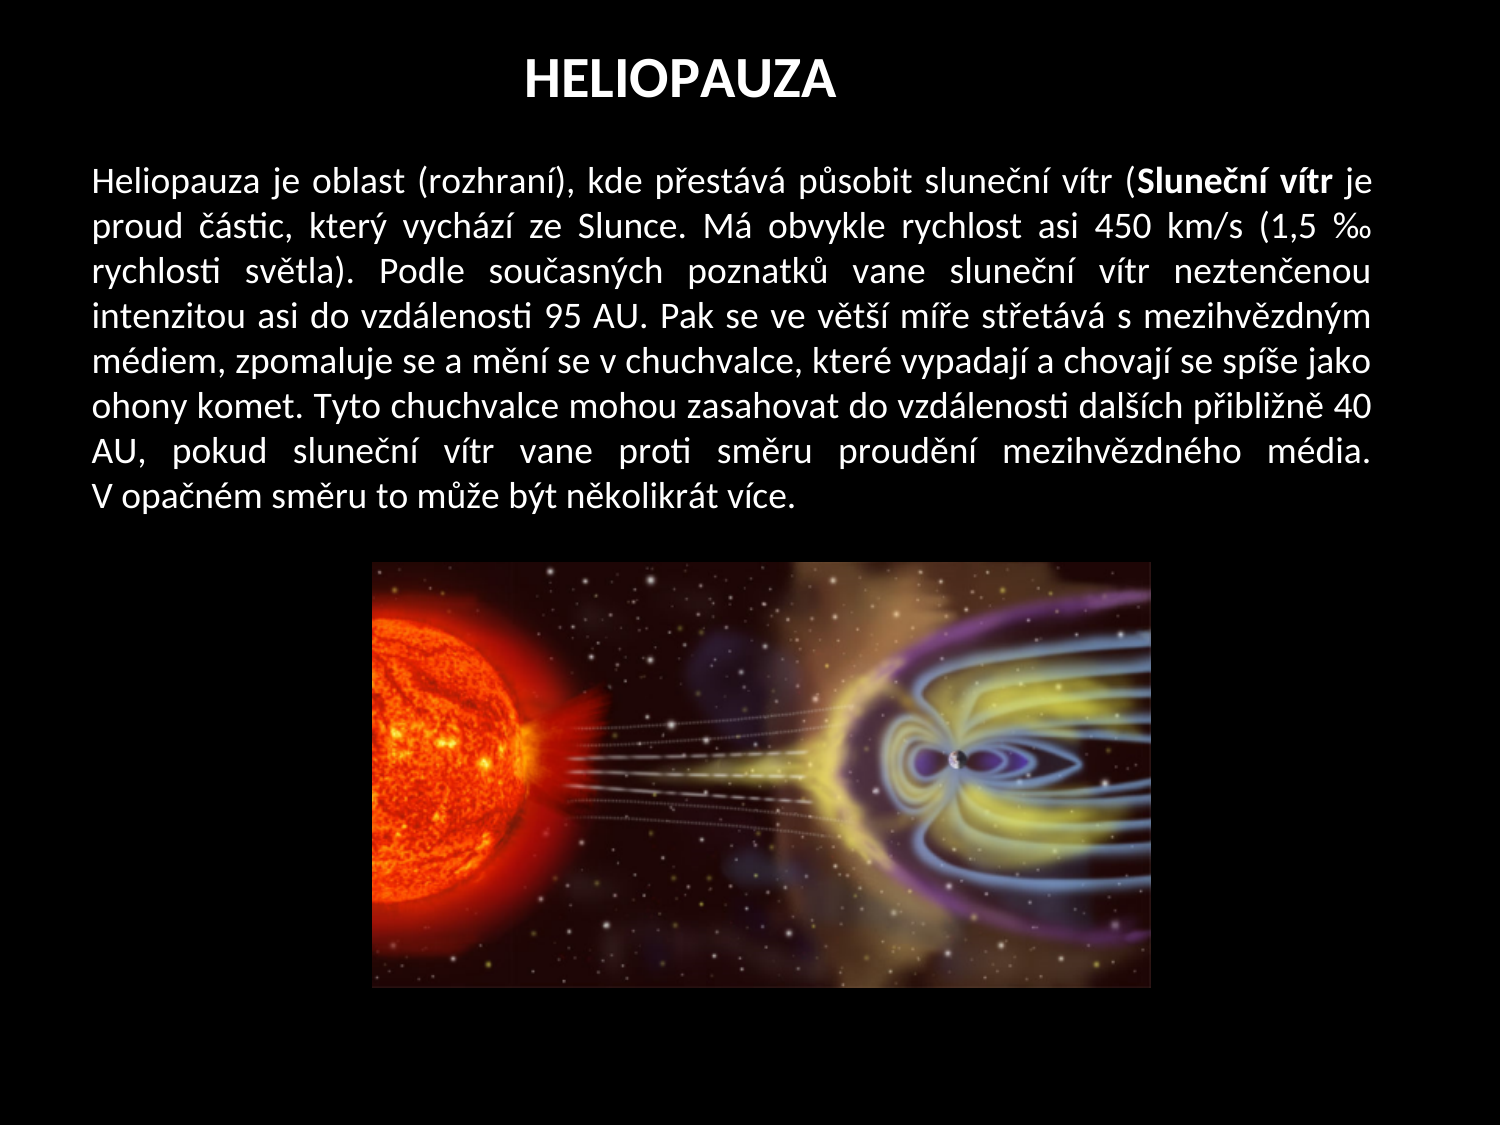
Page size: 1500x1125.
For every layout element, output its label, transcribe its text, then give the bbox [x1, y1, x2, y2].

text_box Heliopauza je oblast (rozhraní), kde přestává působit sluneční vítr (Sluneční vítr je proud částic, který vychází ze Slunce. Má obvykle rychlost asi 450 km/s (1,5 ‰ rychlosti světla). Podle současných poznatků vane sluneční vítr neztenčenou intenzitou asi do vzdálenosti 95 AU. Pak se ve větší míře střetává s mezihvězdným médiem, zpomaluje se a mění se v chuchvalce, které vypadají a chovají se spíše jako ohony komet. Tyto chuchvalce mohou zasahovat do vzdálenosti dalších přibližně 40 AU, pokud sluneční vítr vane proti směru proudění mezihvězdného média. V opačném směru to může být několikrát více. [76, 148, 1388, 525]
text_box HELIOPAUZA [509, 31, 852, 117]
picture [372, 562, 1151, 988]
